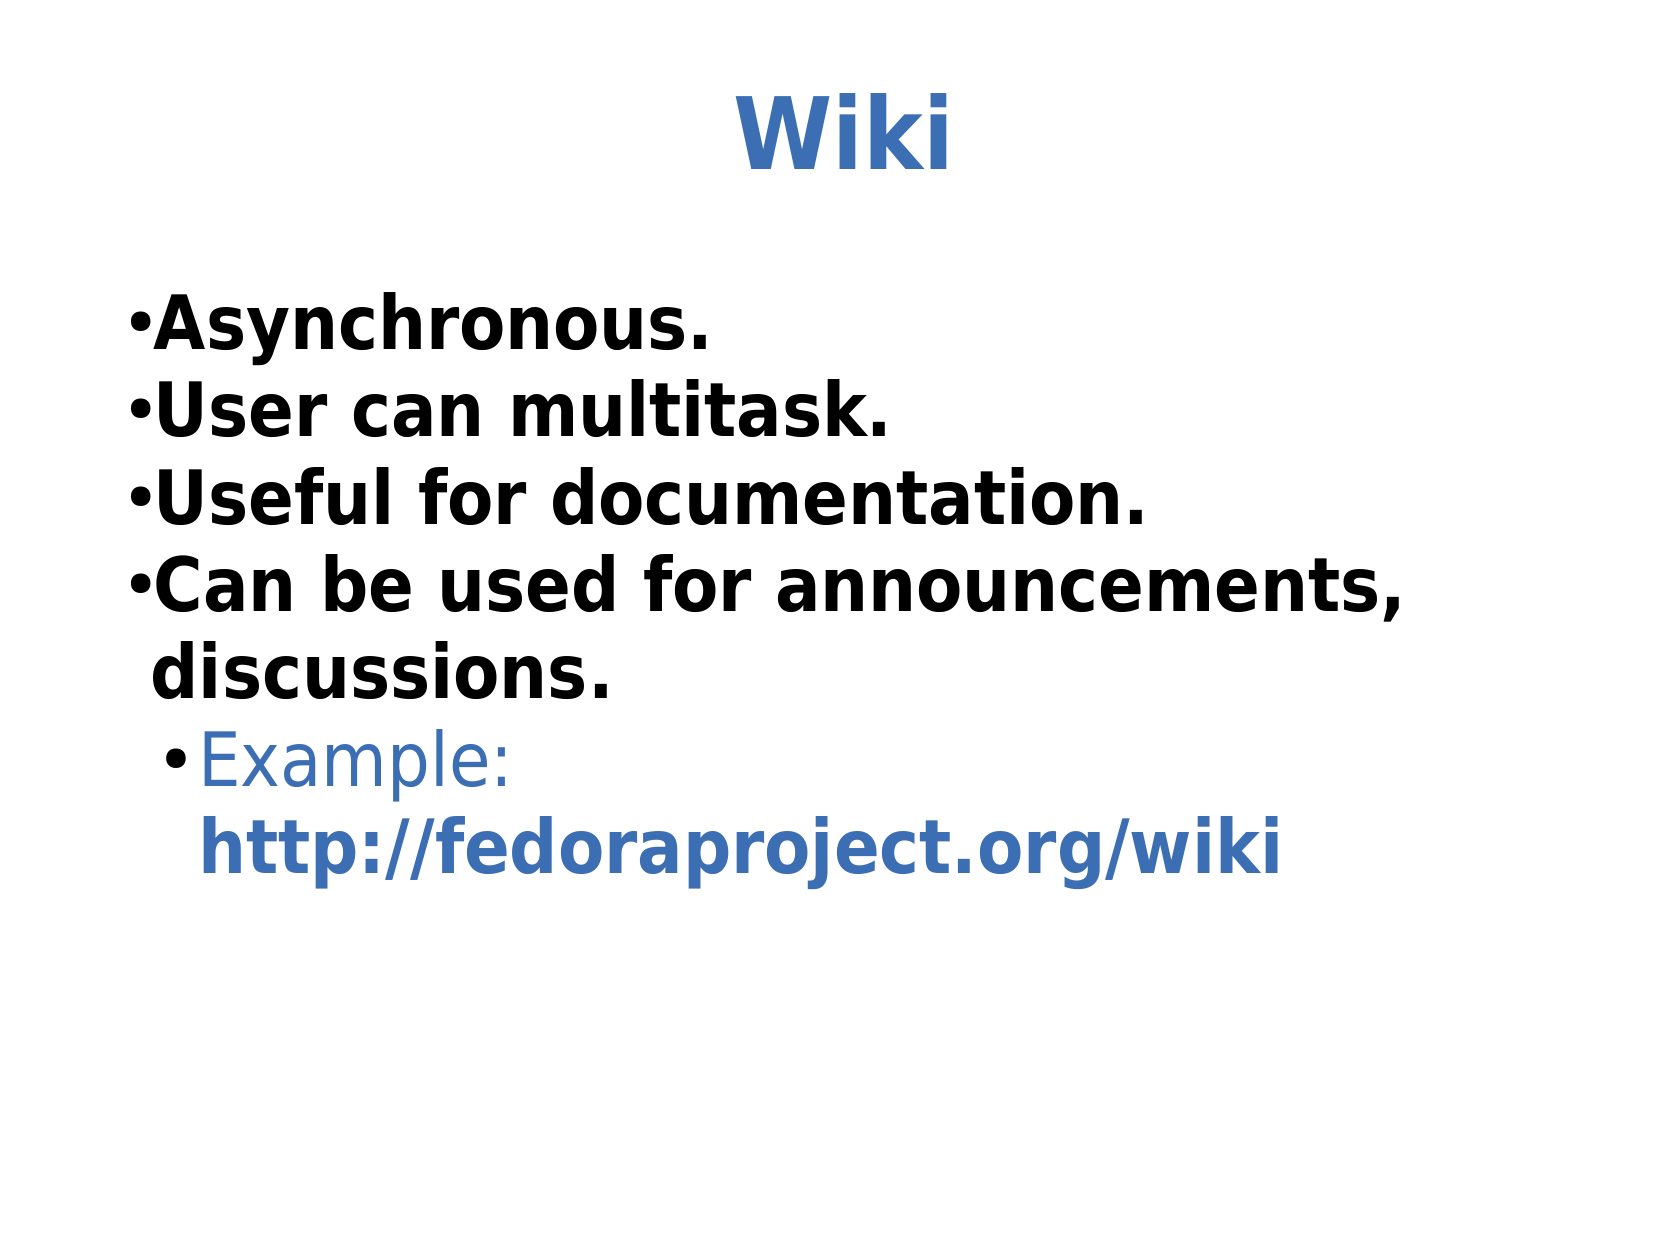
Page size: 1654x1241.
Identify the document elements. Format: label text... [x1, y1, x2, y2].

text_box Wiki Asynchronous. User can multitask. Useful for documentation. Can be used for announcements, discussions. Example: http://fedoraproject.org/wiki [112, 69, 1576, 1175]
